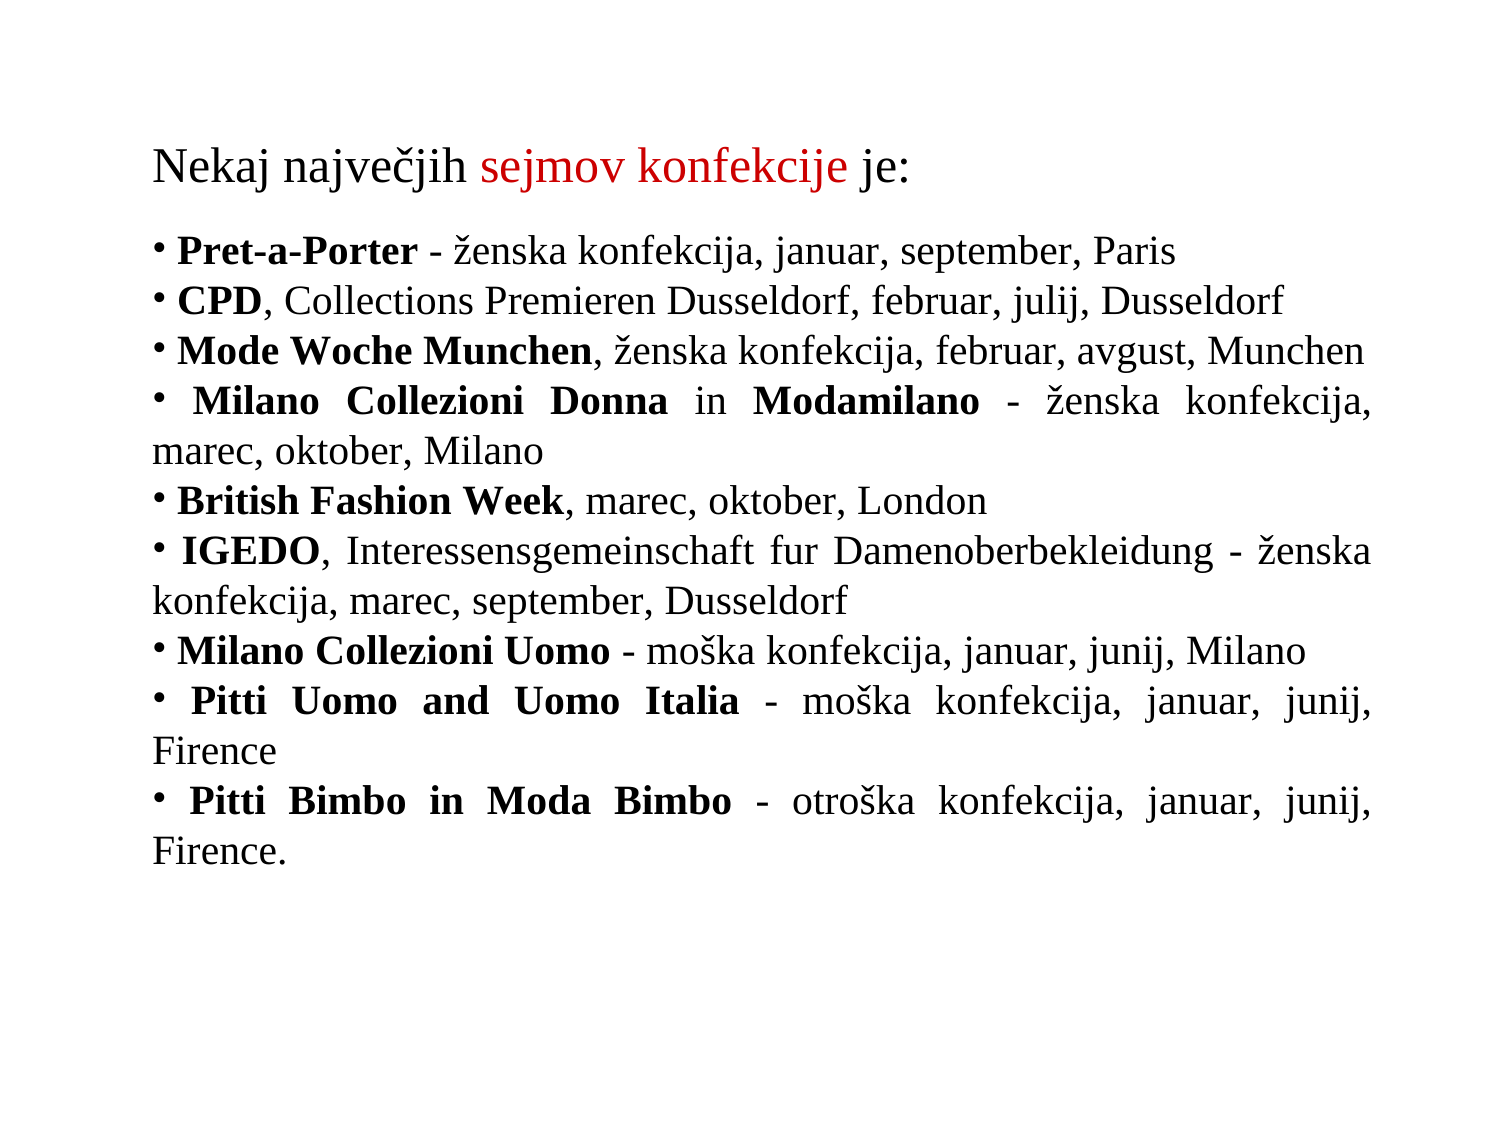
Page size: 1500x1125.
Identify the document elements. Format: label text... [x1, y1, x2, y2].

text_box Nekaj največjih sejmov konfekcije je: Pret-a-Porter - ženska konfekcija, januar, september, Paris CPD, Collections Premieren Dusseldorf, februar, julij, Dusseldorf Mode Woche Munchen, ženska konfekcija, februar, avgust, Munchen Milano Collezioni Donna in Modamilano - ženska konfekcija, marec, oktober, Milano British Fashion Week, marec, oktober, London IGEDO, Interessensgemeinschaft fur Damenoberbekleidung - ženska konfekcija, marec, september, Dusseldorf Milano Collezioni Uomo - moška konfekcija, januar, junij, Milano Pitti Uomo and Uomo Italia - moška konfekcija, januar, junij, Firence Pitti Bimbo in Moda Bimbo - otroška konfekcija, januar, junij, Firence. [137, 124, 1388, 1001]
